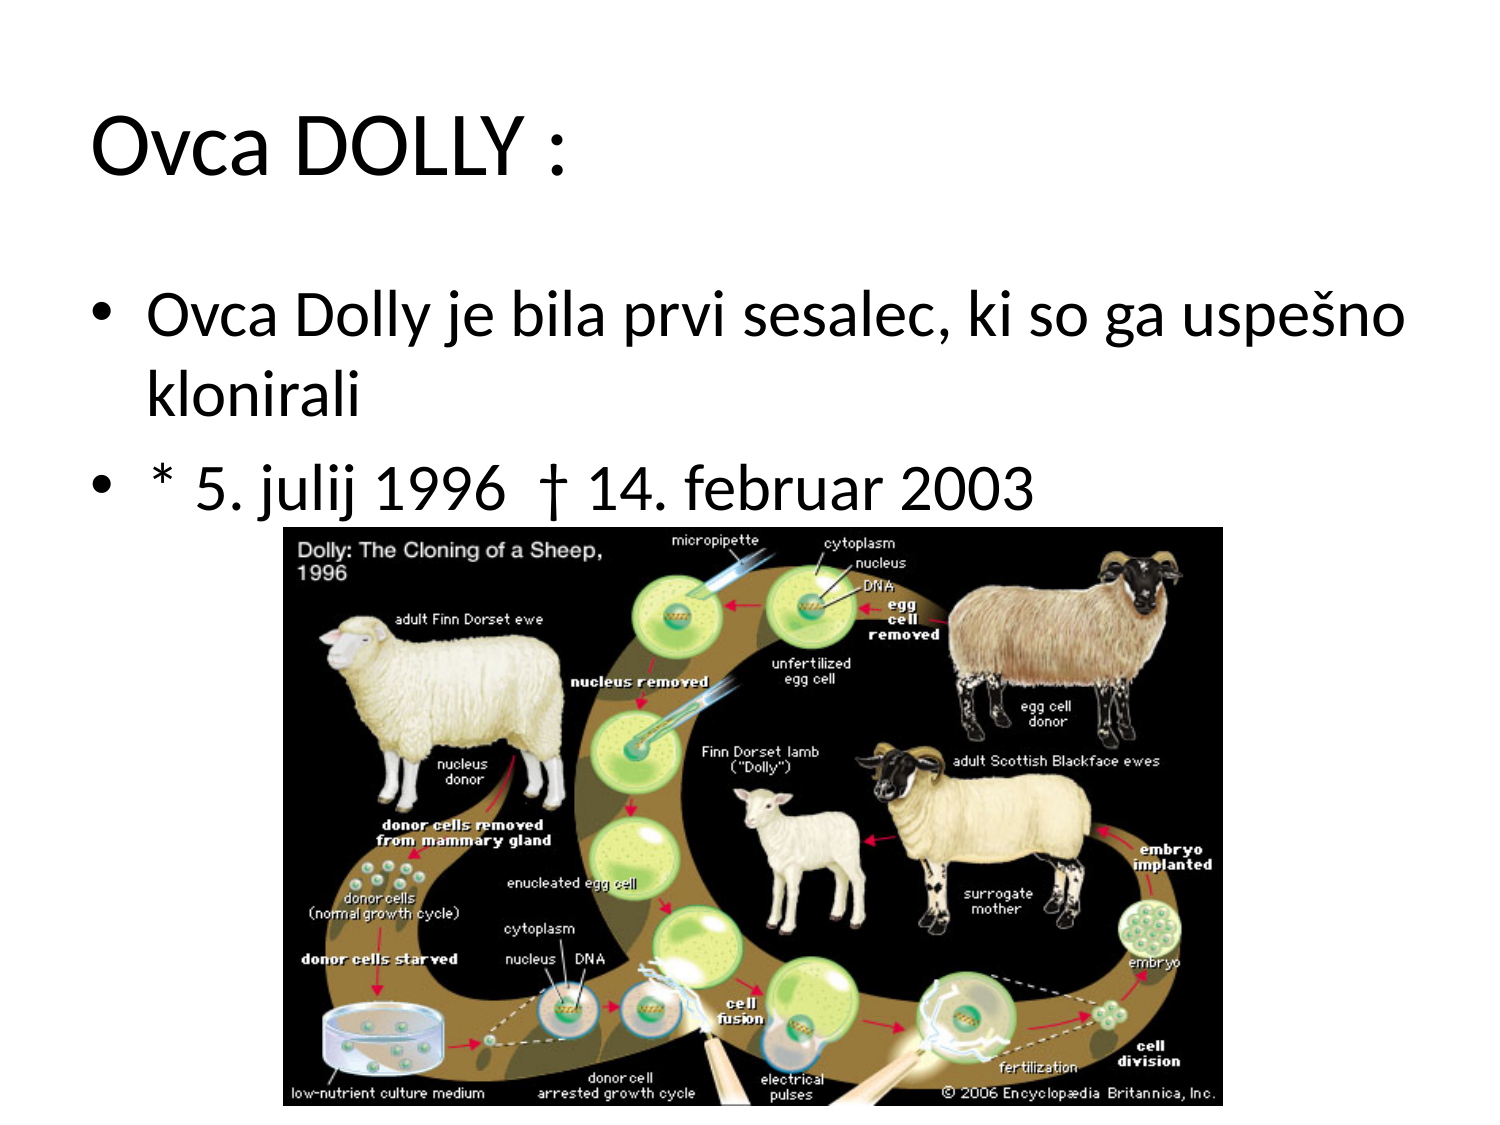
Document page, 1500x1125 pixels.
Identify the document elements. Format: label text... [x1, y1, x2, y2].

title Ovca DOLLY : [75, 45, 1425, 233]
picture [283, 527, 1223, 1106]
list Ovca Dolly je bila prvi sesalec, ki so ga uspešno klonirali * 5. julij 1996 † 14. februar 2003 [75, 262, 1425, 1047]
